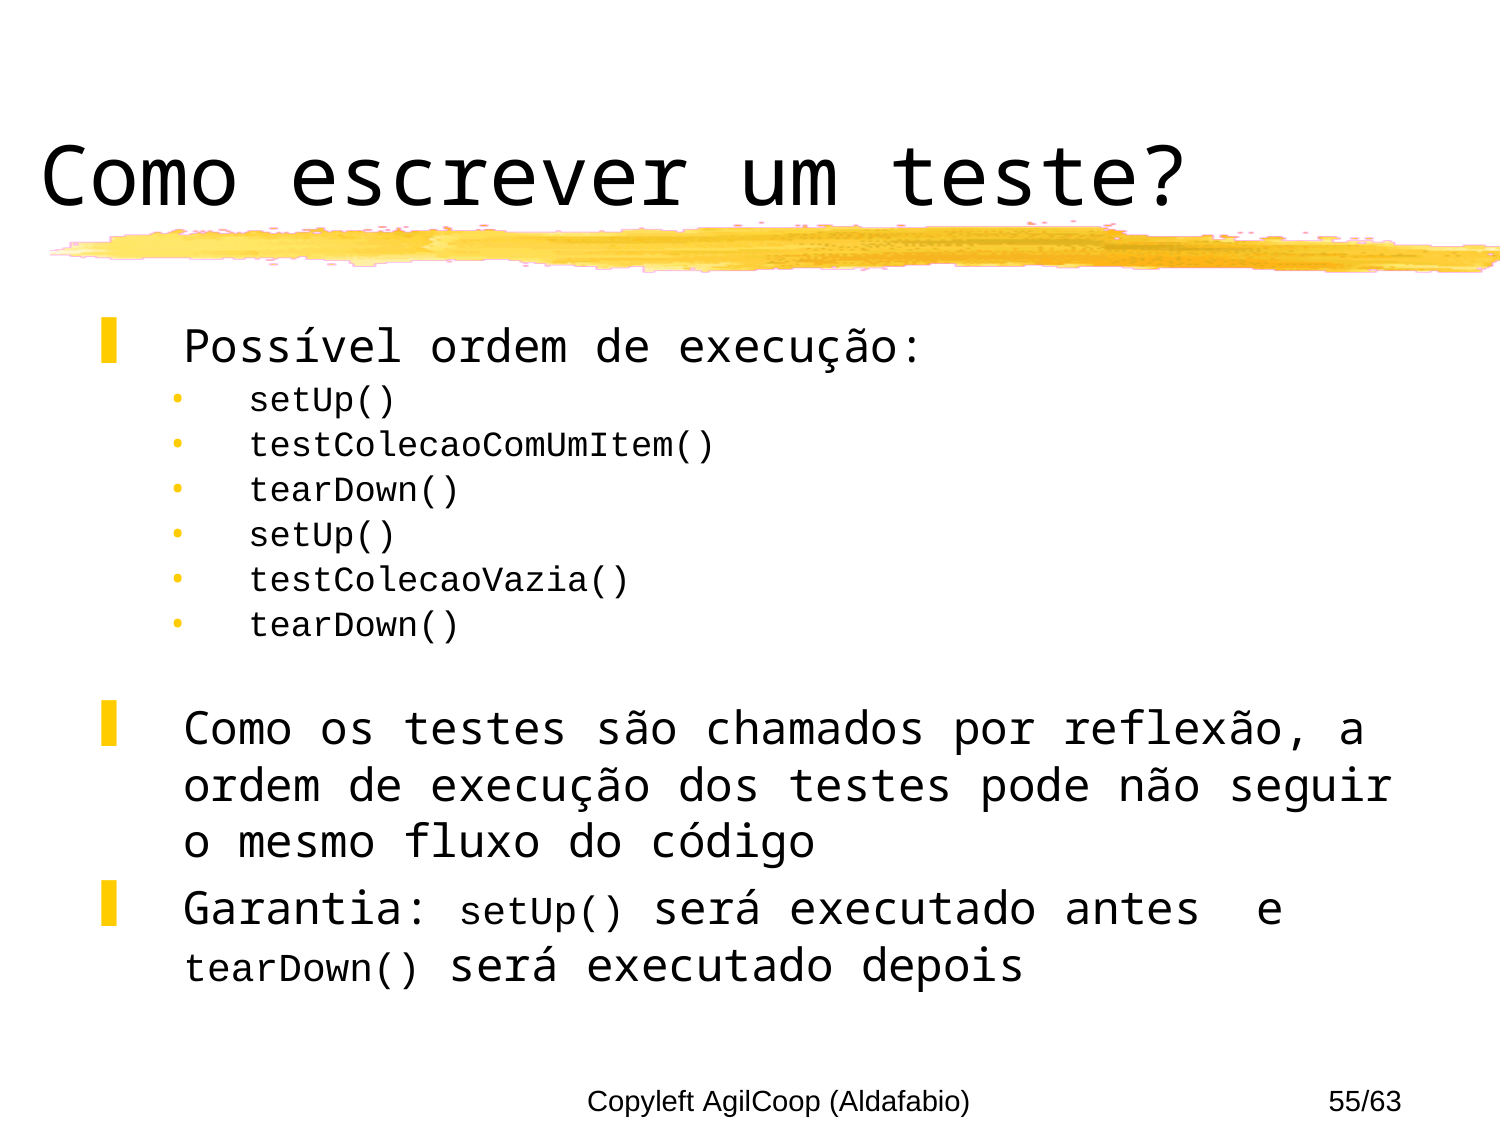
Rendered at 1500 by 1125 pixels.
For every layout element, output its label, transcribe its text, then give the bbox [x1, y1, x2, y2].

title Como escrever um teste? [24, 74, 1488, 238]
list Possível ordem de execução: setUp() testColecaoComUmItem() tearDown() setUp() testColecaoVazia() tearDown() Como os testes são chamados por reflexão, a ordem de execução dos testes pode não seguir o mesmo fluxo do código Garantia: setUp() será executado antes e tearDown() será executado depois [74, 309, 1417, 994]
picture [50, 215, 1500, 284]
